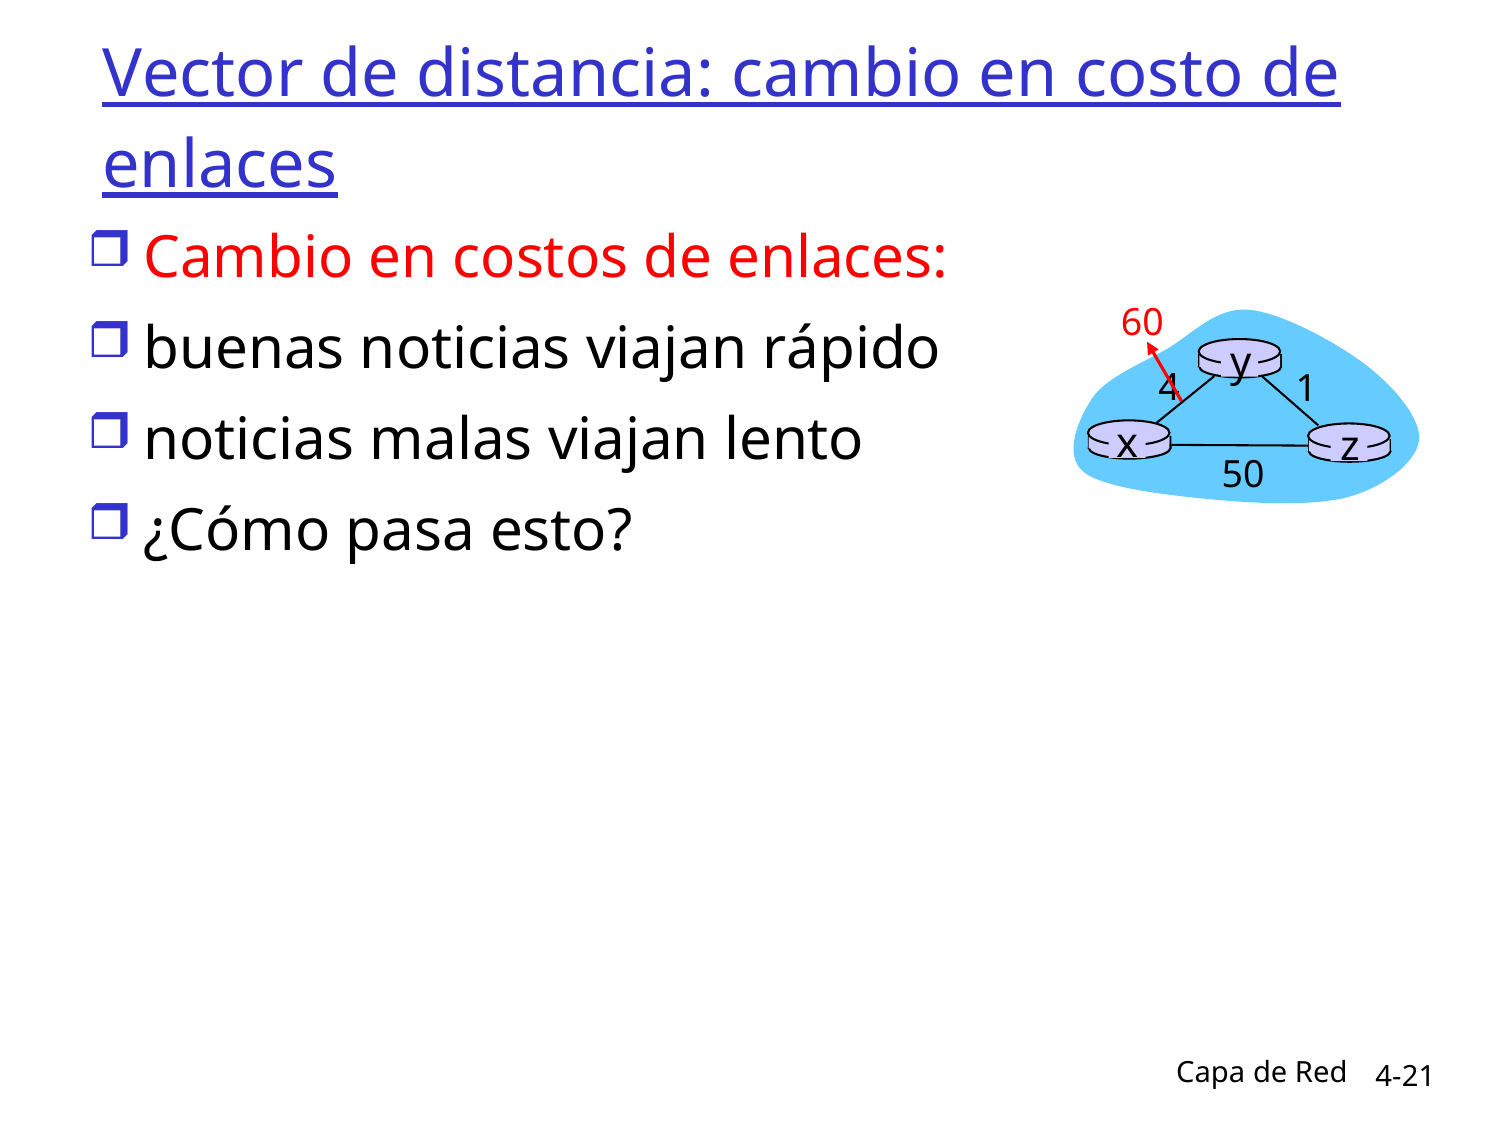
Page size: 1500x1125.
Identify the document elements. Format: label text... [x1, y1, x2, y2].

text_box 60 [1106, 290, 1179, 352]
text_box 1 [1280, 356, 1332, 417]
text_box x [1102, 407, 1154, 474]
text_box y [1215, 326, 1267, 393]
text_box z [1325, 411, 1375, 477]
text_box 50 [1206, 442, 1280, 503]
list Cambio en costos de enlaces: buenas noticias viajan rápido noticias malas viajan lento ¿Cómo pasa esto? [87, 214, 1055, 758]
text_box 4 [1162, 383, 1172, 391]
text_box 4 [1143, 355, 1195, 416]
text_box [1073, 309, 1420, 504]
title Vector de distancia: cambio en costo de enlaces [87, 34, 1363, 198]
